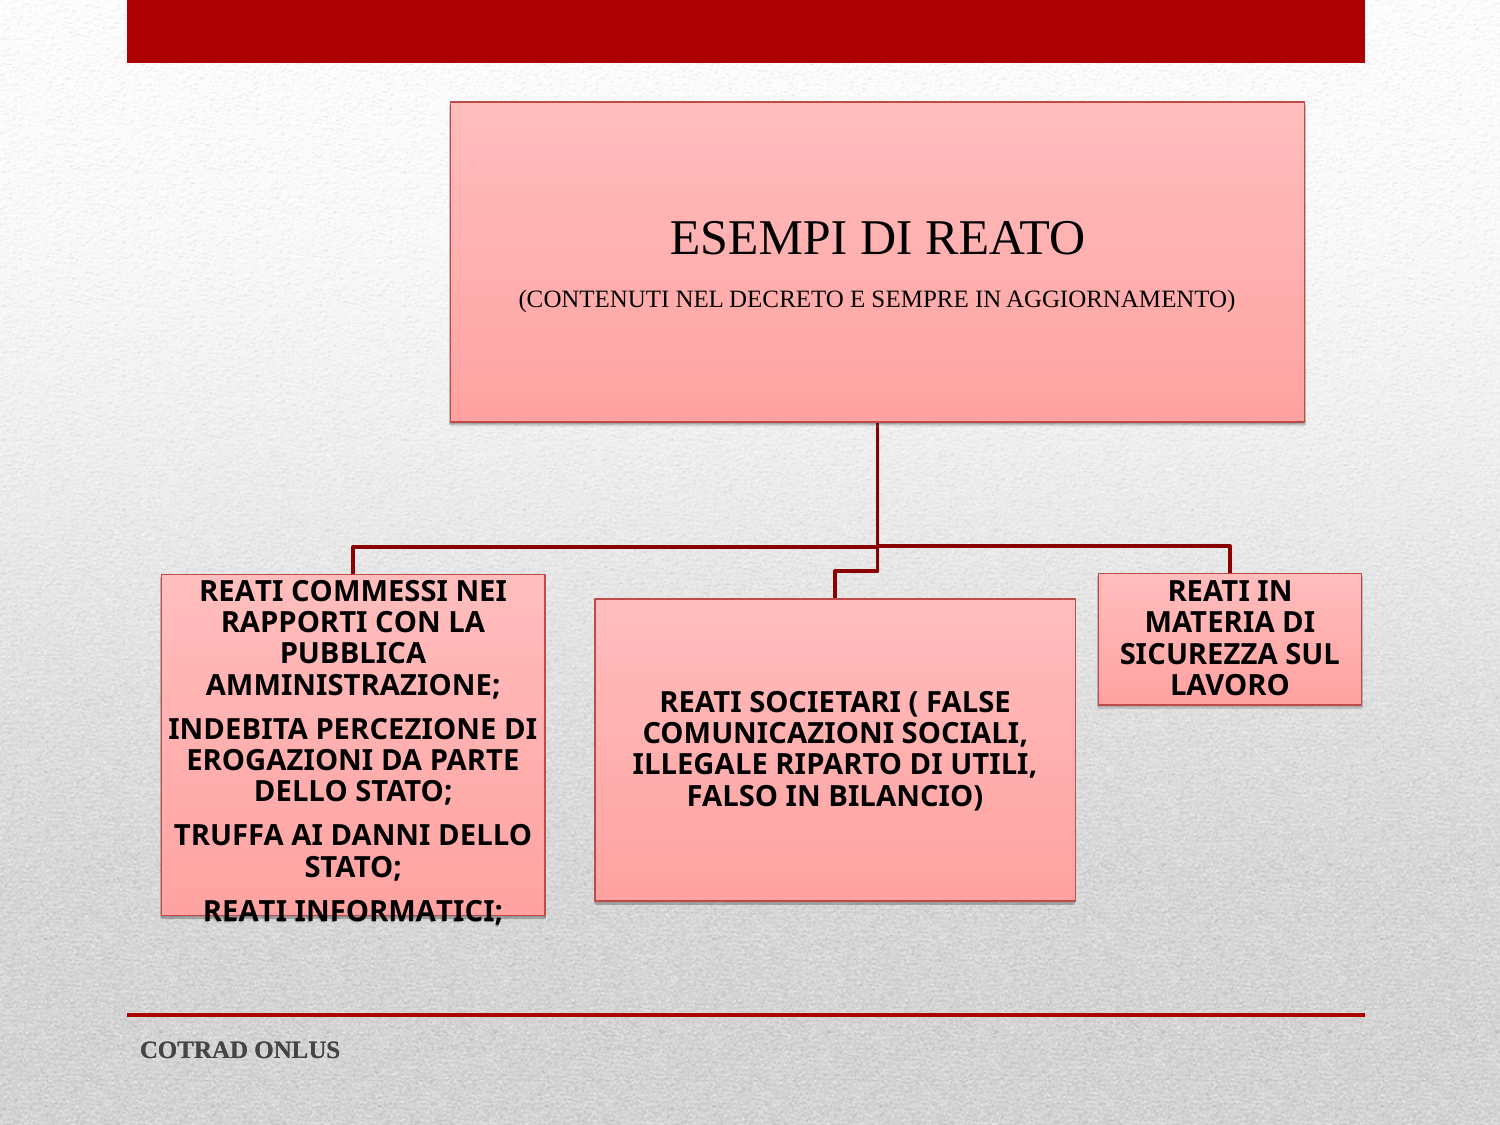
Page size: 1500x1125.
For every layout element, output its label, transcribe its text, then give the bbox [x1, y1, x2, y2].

text_box REATI IN MATERIA DI SICUREZZA SUL LAVORO [1098, 573, 1362, 705]
text_box REATI SOCIETARI ( FALSE COMUNICAZIONI SOCIALI, ILLEGALE RIPARTO DI UTILI, FALSO IN BILANCIO) [595, 598, 1076, 901]
text_box REATI COMMESSI NEI RAPPORTI CON LA PUBBLICA AMMINISTRAZIONE; INDEBITA PERCEZIONE DI EROGAZIONI DA PARTE DELLO STATO; TRUFFA AI DANNI DELLO STATO; REATI INFORMATICI; [161, 574, 545, 916]
text_box COTRAD ONLUS [125, 1018, 925, 1079]
text_box ESEMPI DI REATO (CONTENUTI NEL DECRETO E SEMPRE IN AGGIORNAMENTO) [450, 101, 1305, 422]
